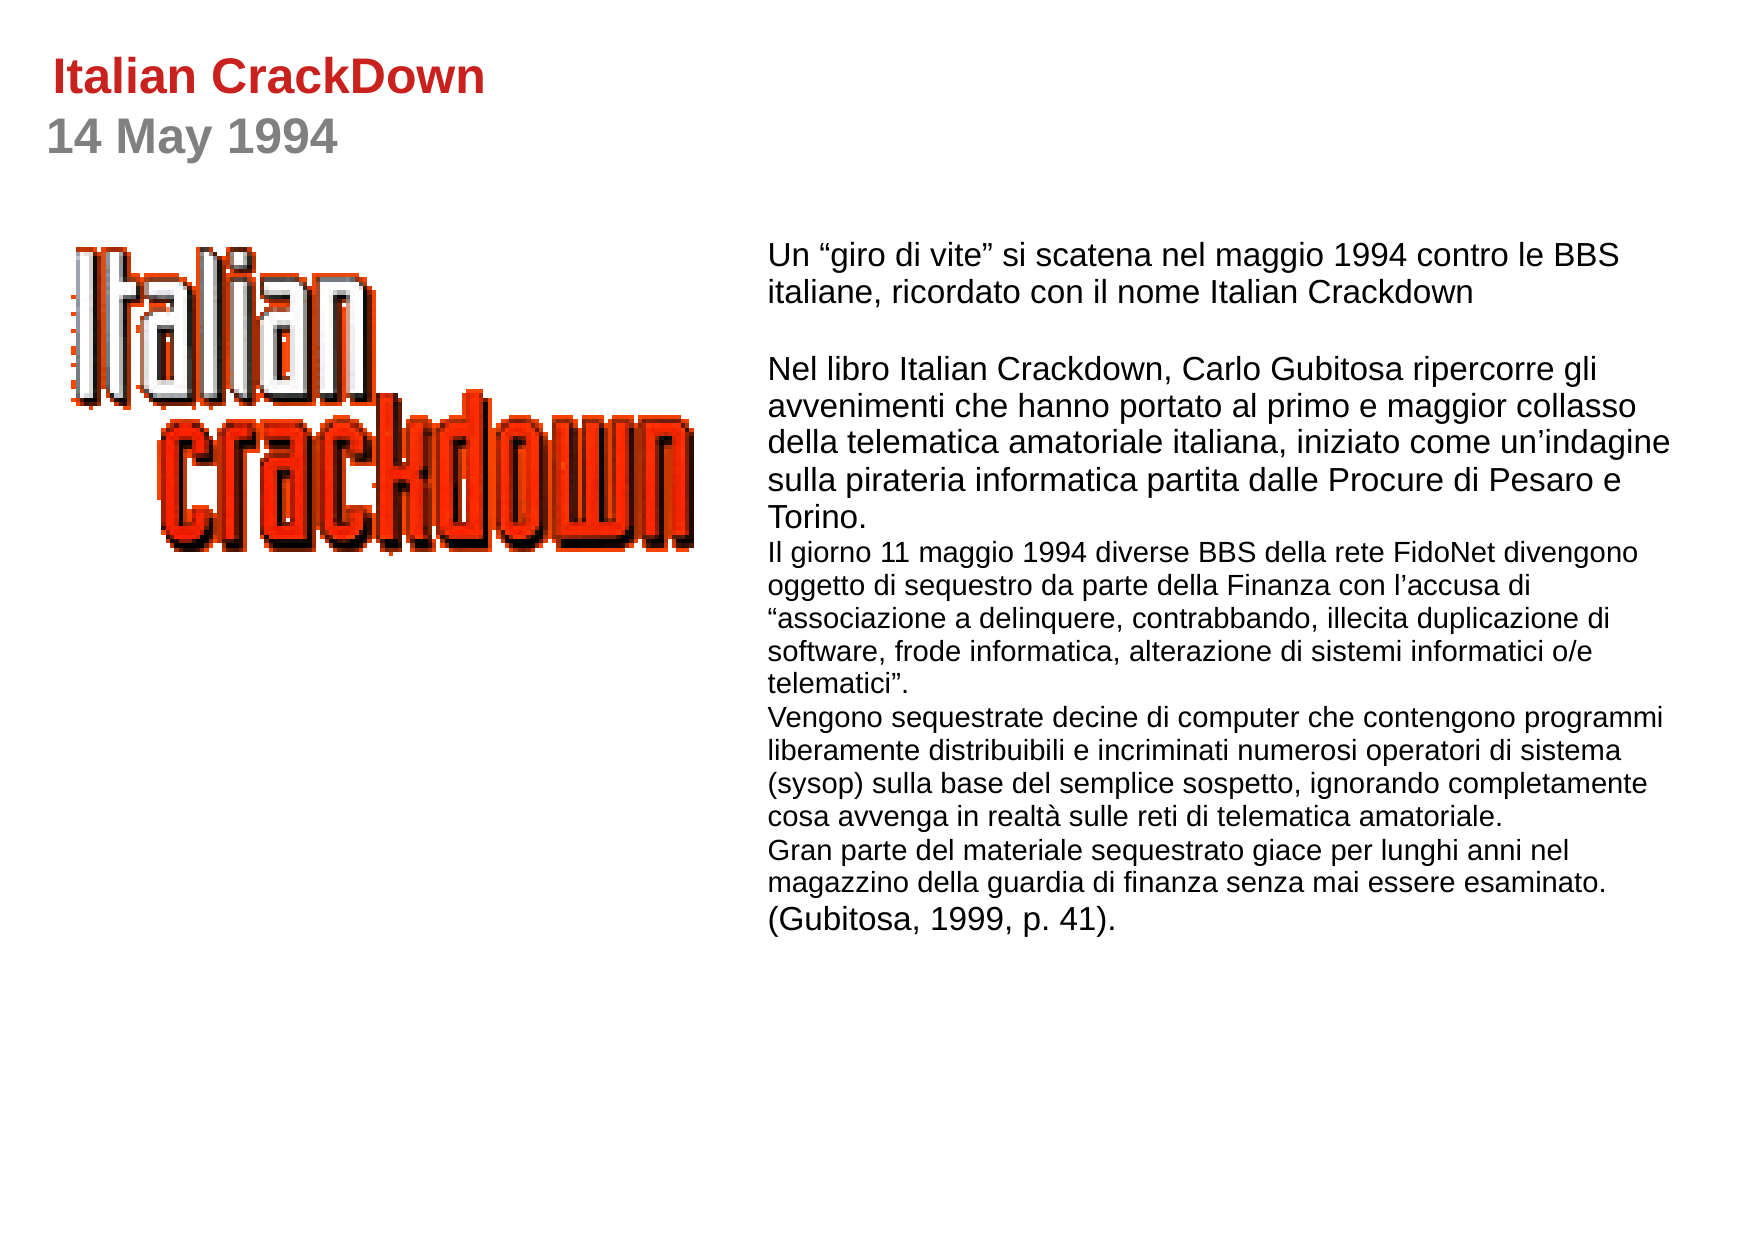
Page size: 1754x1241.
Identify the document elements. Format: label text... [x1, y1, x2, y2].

picture [59, 235, 707, 562]
text_box 14 May 1994 [31, 101, 627, 178]
subtitle Un “giro di vite” si scatena nel maggio 1994 contro le BBS italiane, ricordato con il nome Italian Crackdown Nel libro Italian Crackdown, Carlo Gubitosa ripercorre gli avvenimenti che hanno portato al primo e maggior collasso della telematica amatoriale italiana, iniziato come un’indagine sulla pirateria informatica partita dalle Procure di Pesaro e Torino. Il giorno 11 maggio 1994 diverse BBS della rete FidoNet divengono oggetto di sequestro da parte della Finanza con l’accusa di “associazione a delinquere, contrabbando, illecita duplicazione di software, frode informatica, alterazione di sistemi informatici o/e telematici”. Vengono sequestrate decine di computer che contengono programmi liberamente distribuibili e incriminati numerosi operatori di sistema (sysop) sulla base del semplice sospetto, ignorando completamente cosa avvenga in realtà sulle reti di telematica amatoriale. Gran parte del materiale sequestrato giace per lunghi anni nel magazzino della guardia di finanza senza mai essere esaminato. (Gubitosa, 1999, p. 41). [767, 236, 1692, 1182]
title Italian CrackDown [52, 39, 1713, 114]
